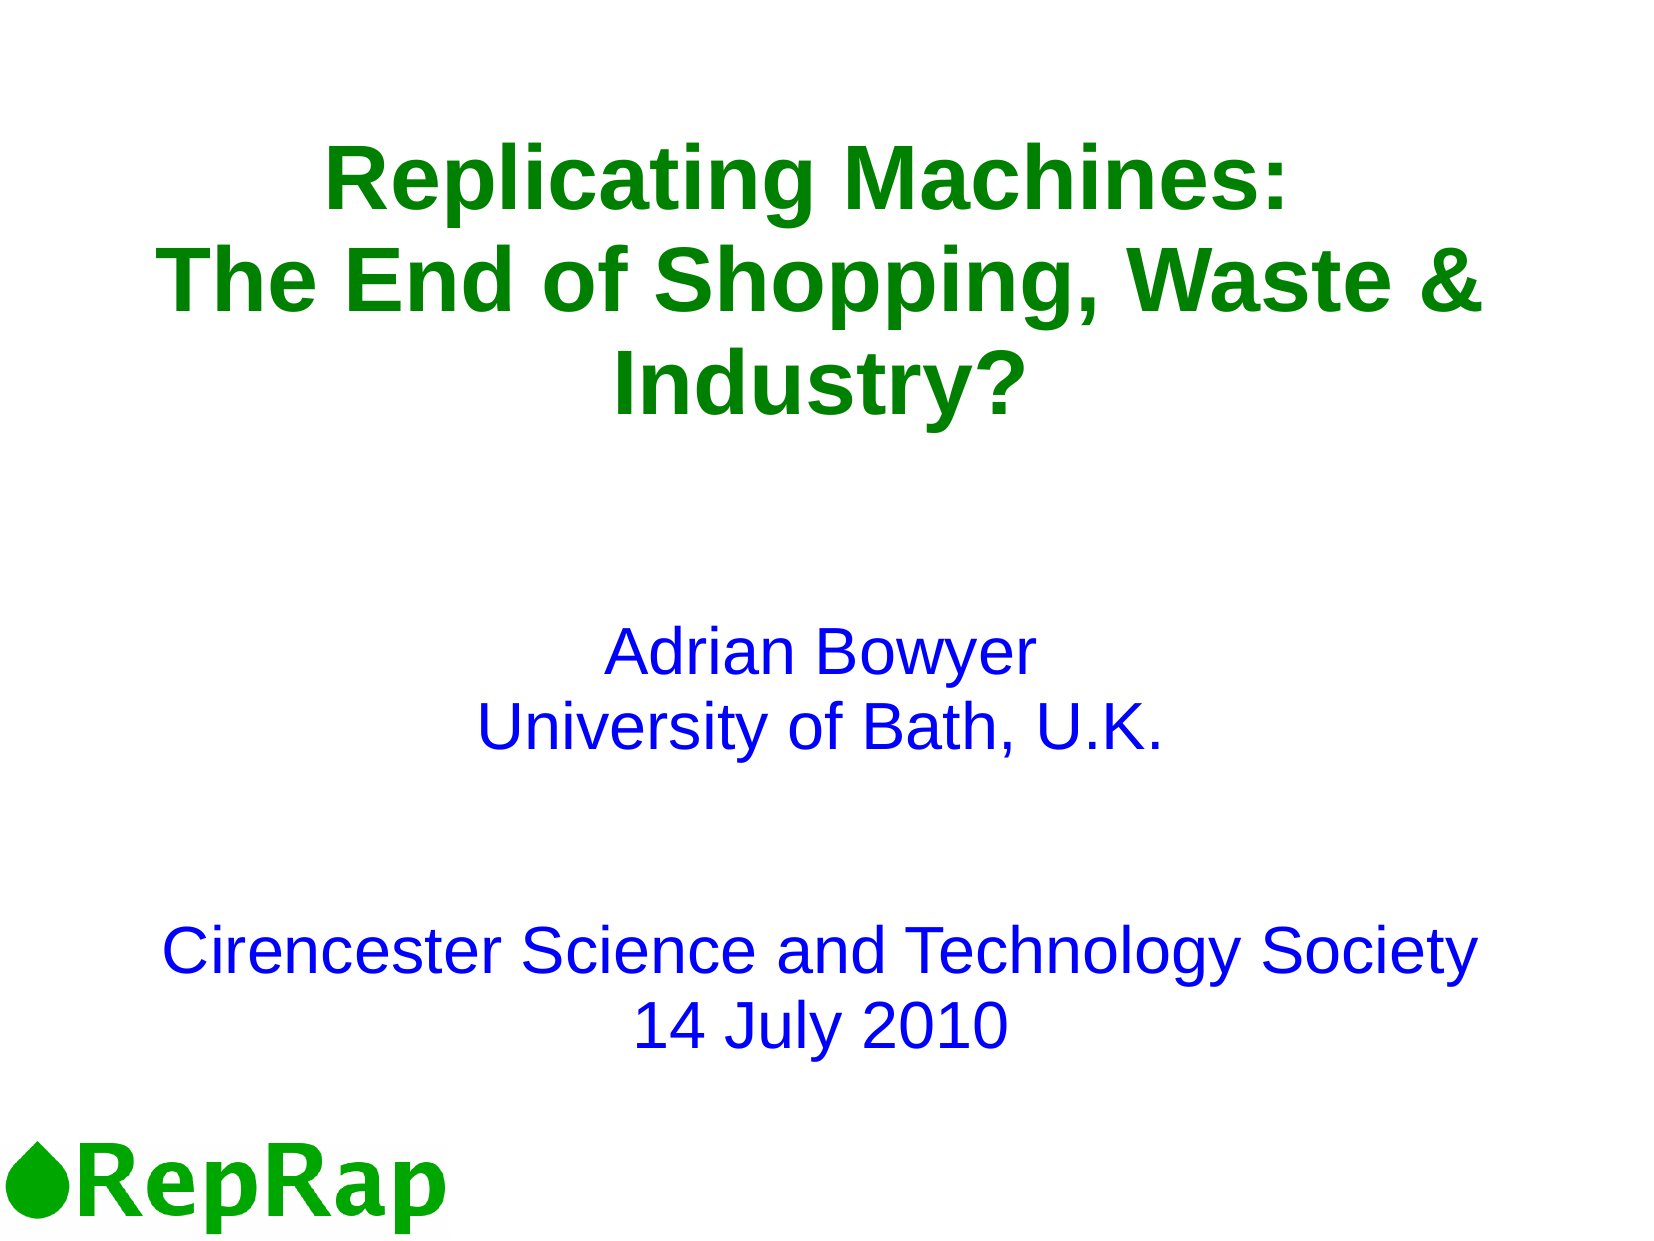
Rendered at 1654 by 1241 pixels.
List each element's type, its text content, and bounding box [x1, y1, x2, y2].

title Replicating Machines: The End of Shopping, Waste & Industry? [76, 94, 1565, 436]
picture [0, 1137, 451, 1241]
subtitle Adrian Bowyer University of Bath, U.K. Cirencester Science and Technology Society 14 July 2010 [76, 436, 1565, 1241]
